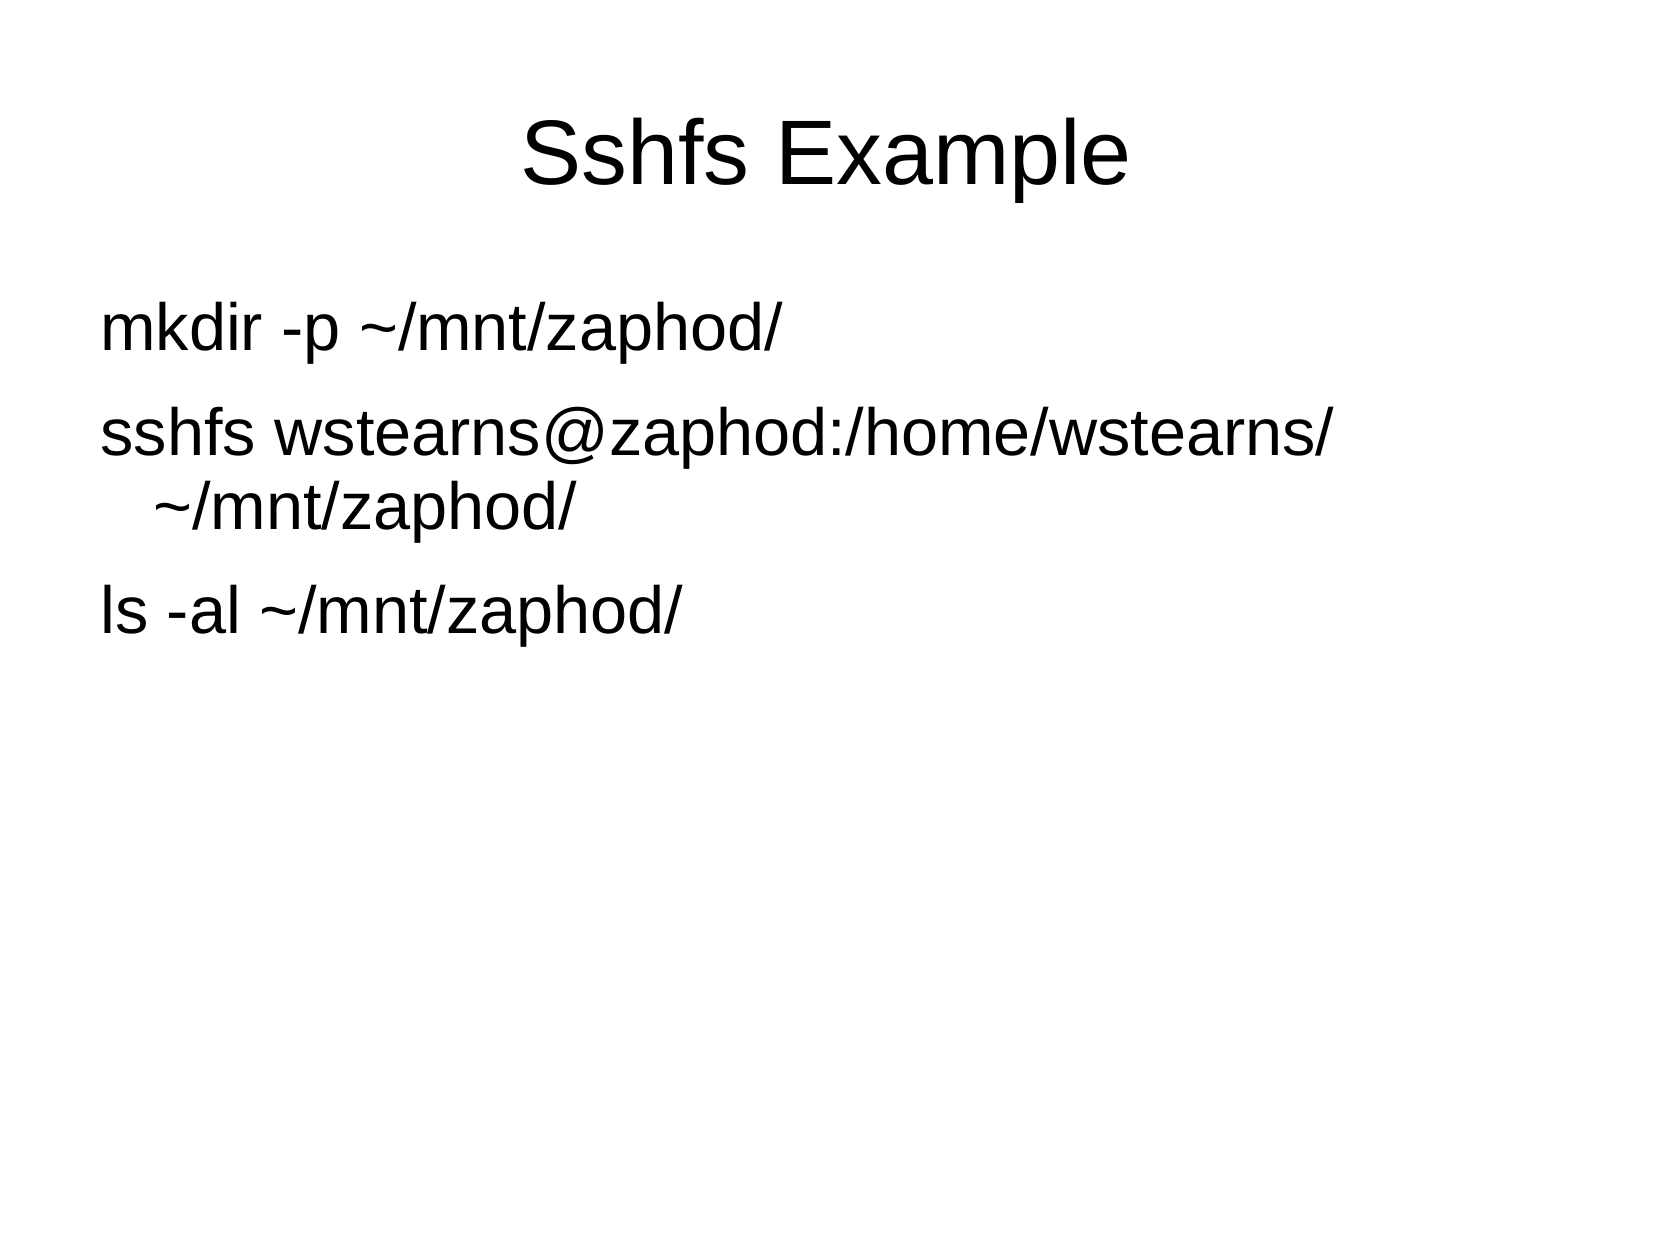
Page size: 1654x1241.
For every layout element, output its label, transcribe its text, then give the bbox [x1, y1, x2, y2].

list mkdir -p ~/mnt/zaphod/ sshfs wstearns@zaphod:/home/wstearns/ ~/mnt/zaphod/ ls -al ~/mnt/zaphod/ [82, 290, 1571, 1094]
title Sshfs Example [82, 56, 1571, 250]
